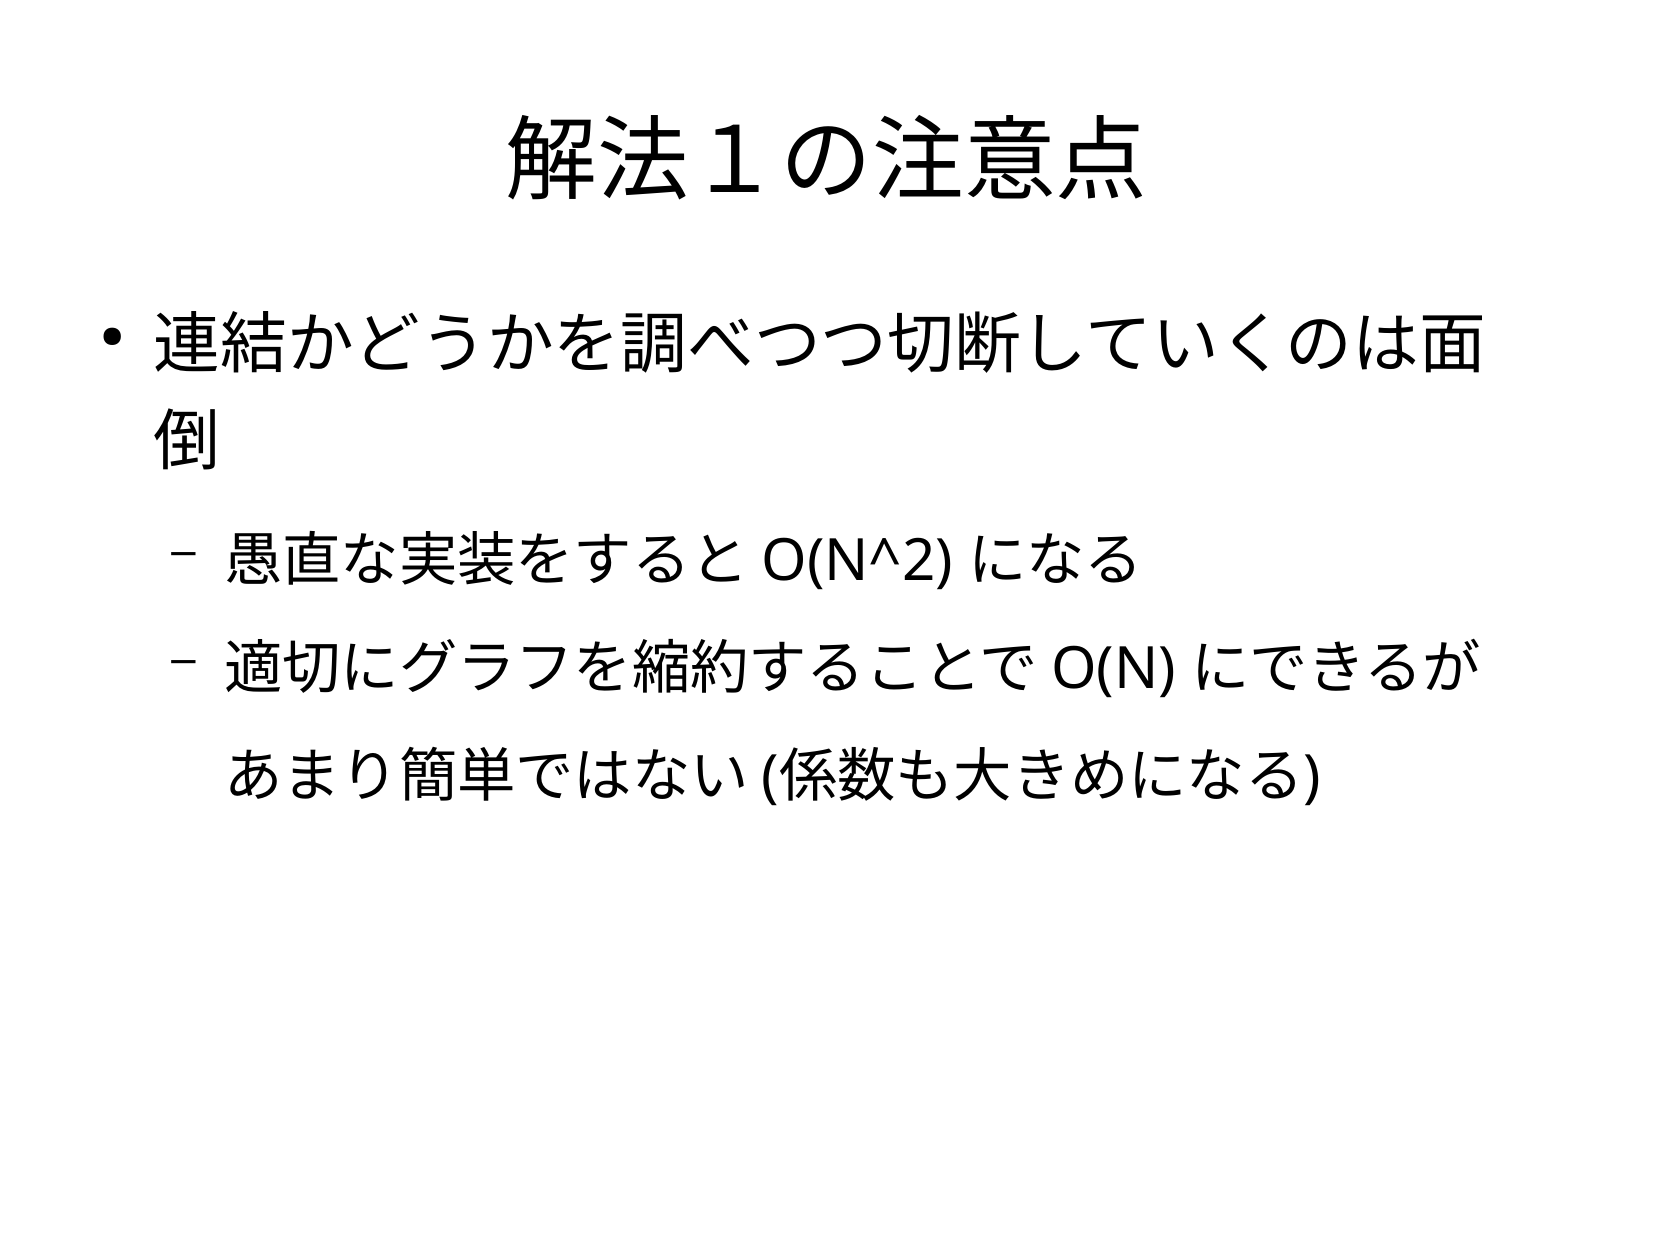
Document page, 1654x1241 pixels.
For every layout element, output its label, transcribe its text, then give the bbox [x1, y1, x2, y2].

title 解法１の注意点 [82, 49, 1571, 257]
list 連結かどうかを調べつつ切断していくのは面倒 愚直な実装をすると O(N^2) になる 適切にグラフを縮約することで O(N) にできるが あまり簡単ではない (係数も大きめになる) [82, 290, 1538, 1010]
